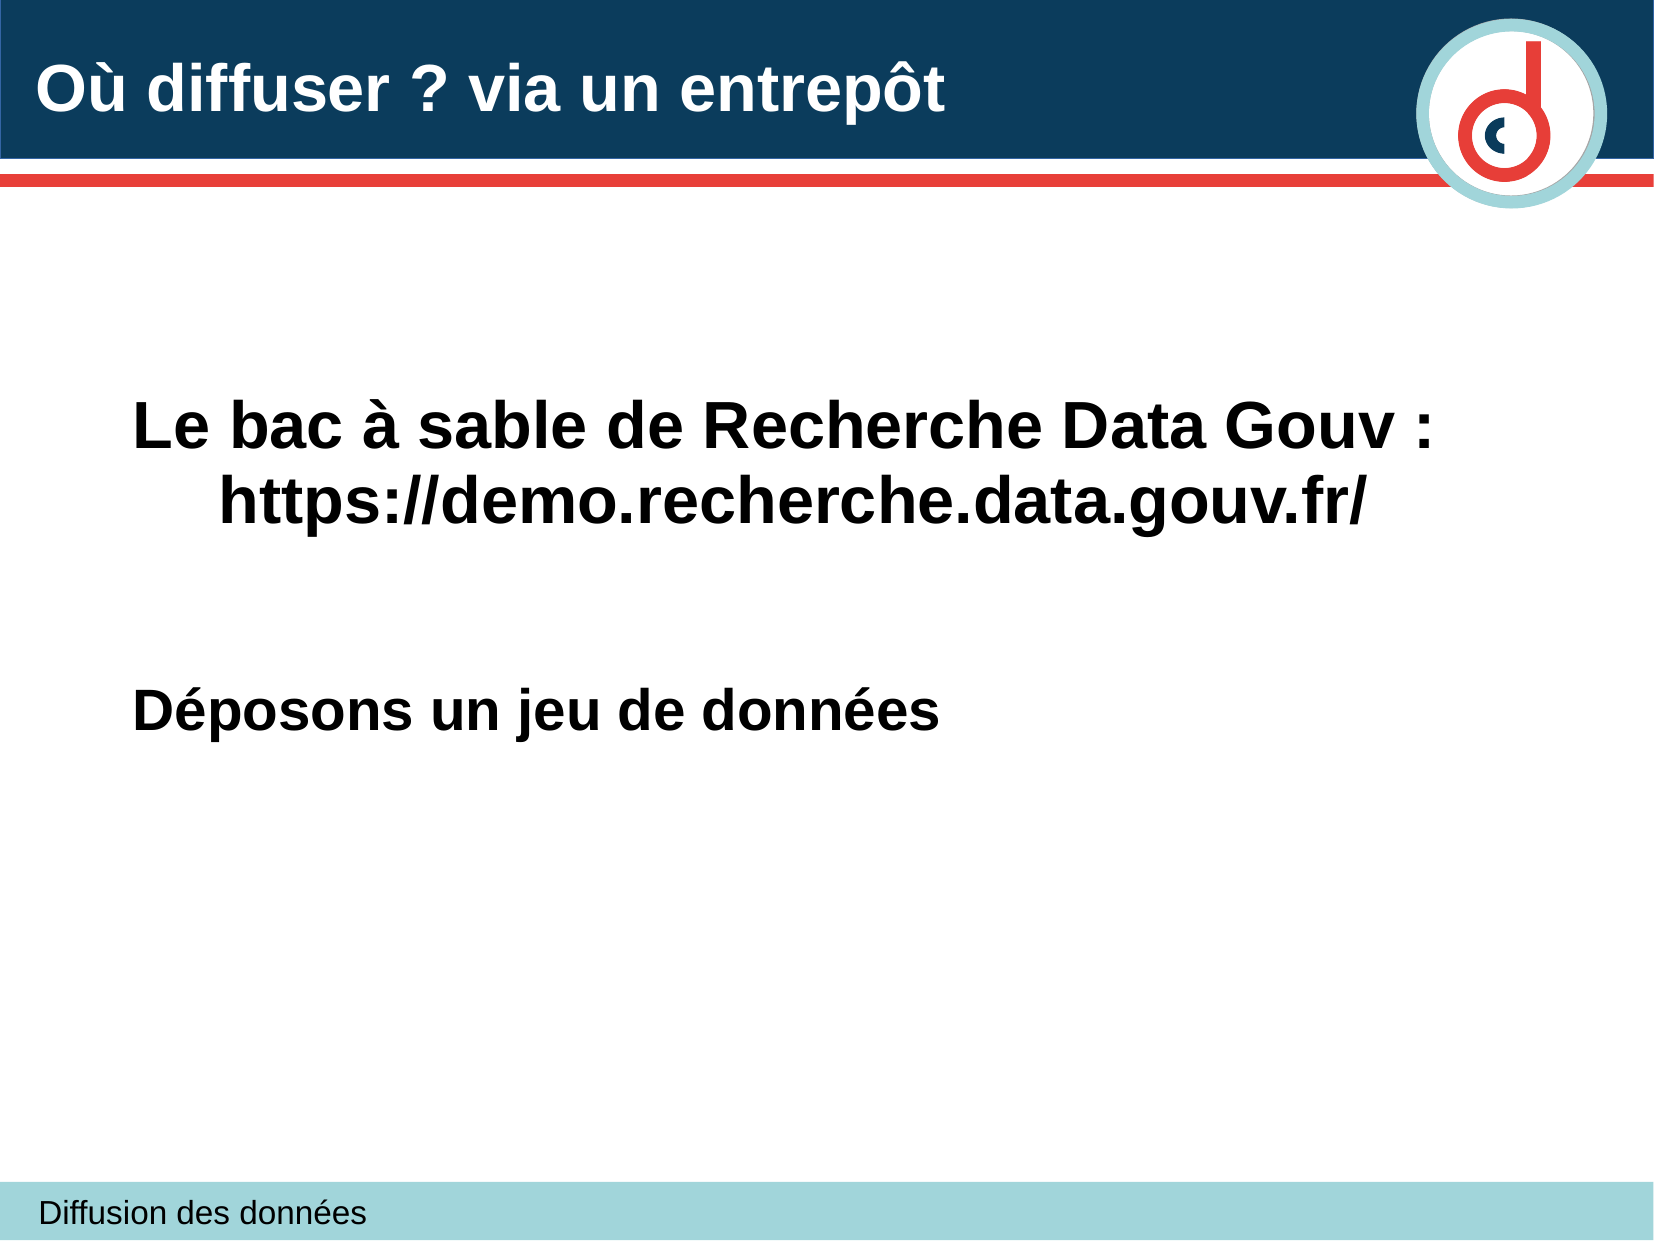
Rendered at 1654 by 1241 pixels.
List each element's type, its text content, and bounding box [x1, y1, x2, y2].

text_box Le bac à sable de Recherche Data Gouv : https://demo.recherche.data.gouv.fr/ Déposons un jeu de données [118, 306, 1565, 947]
title Où diffuser ? via un entrepôt [35, 11, 1430, 159]
text_box Diffusion des données [23, 1187, 621, 1241]
